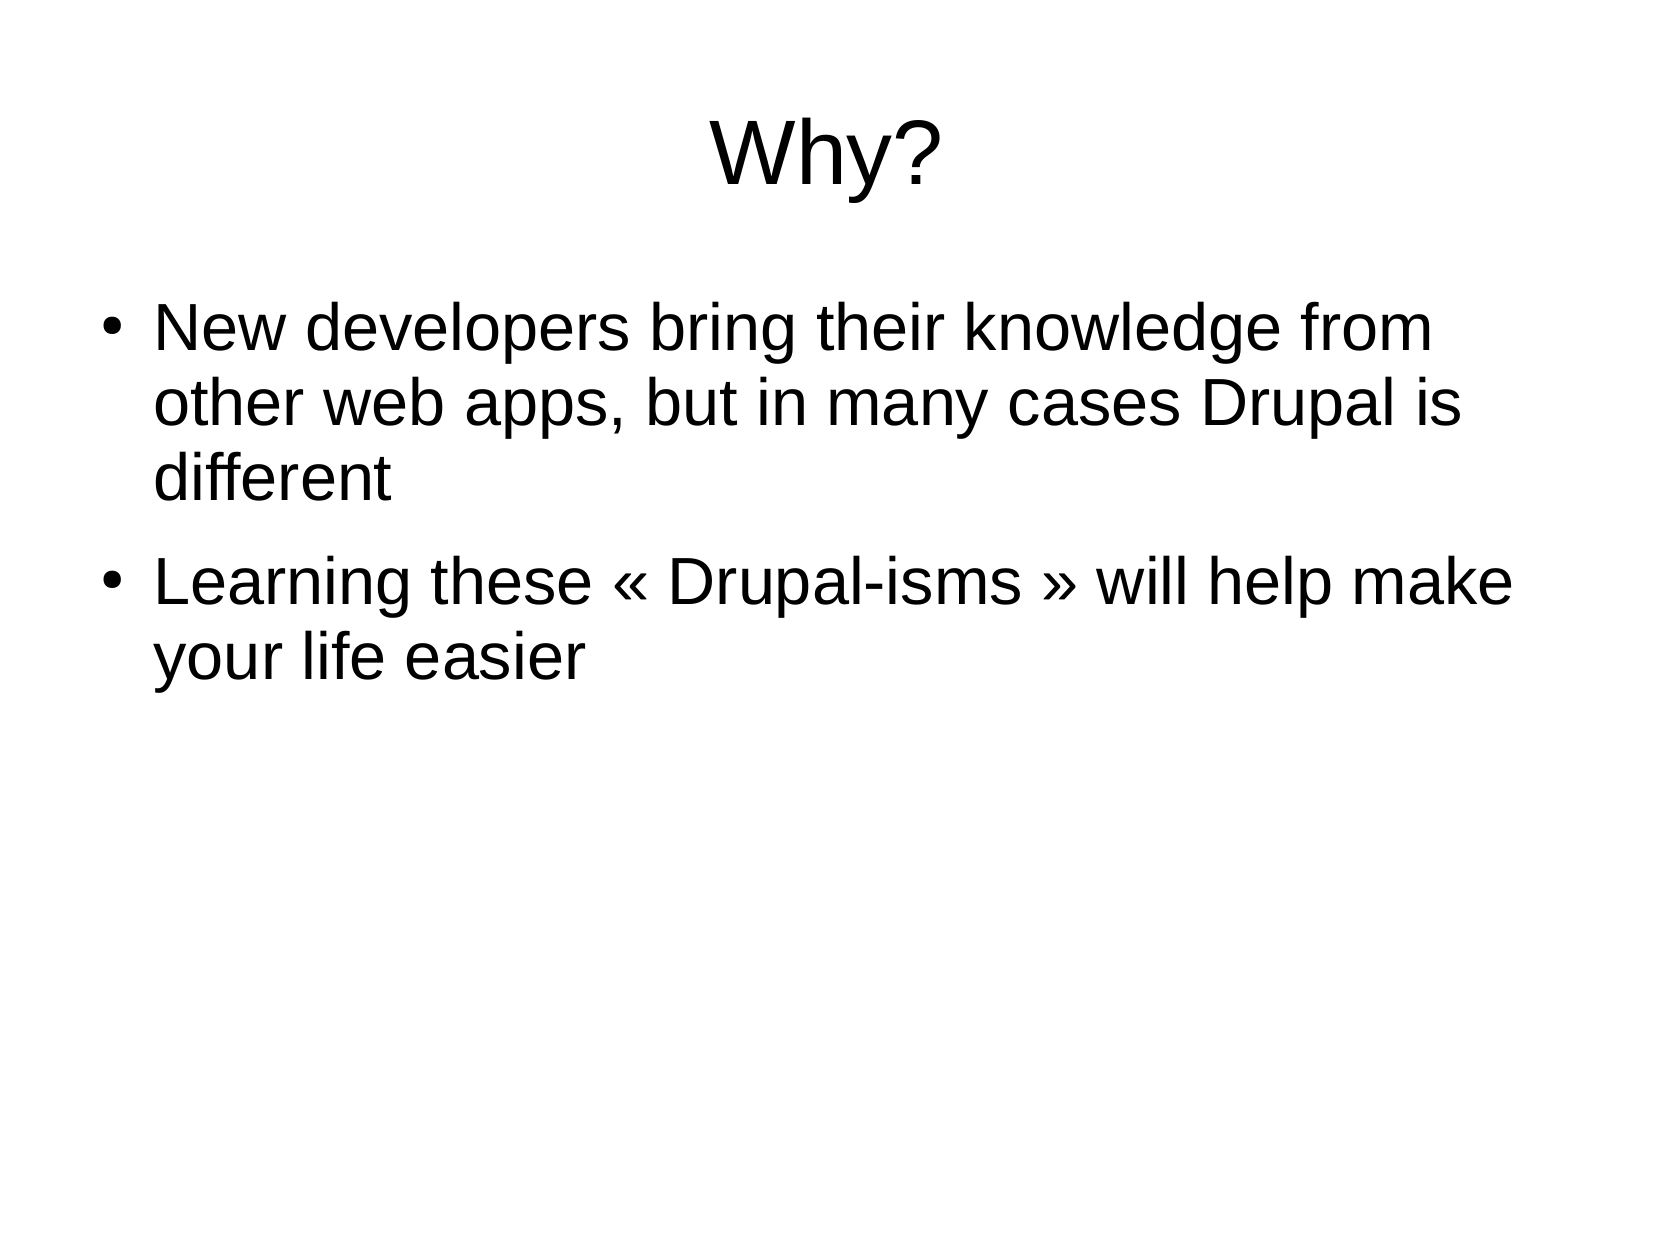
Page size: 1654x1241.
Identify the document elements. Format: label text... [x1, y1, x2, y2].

list New developers bring their knowledge from other web apps, but in many cases Drupal is different Learning these « Drupal-isms » will help make your life easier [82, 290, 1538, 1010]
title Why? [82, 49, 1571, 257]
